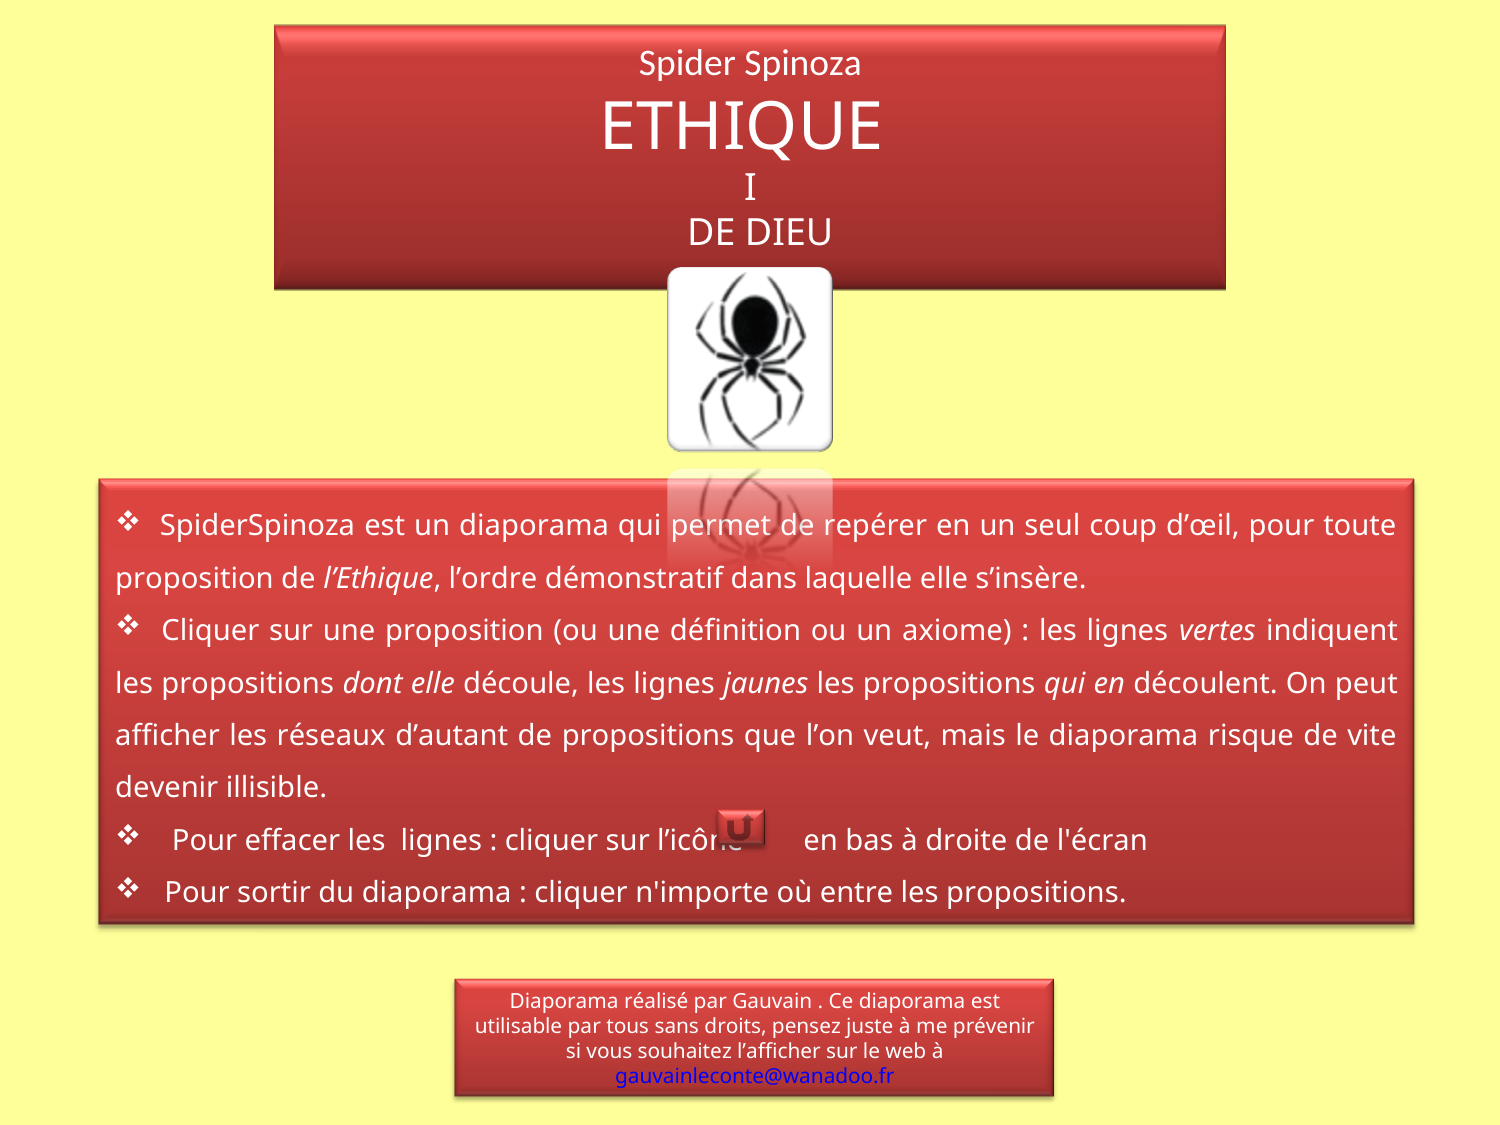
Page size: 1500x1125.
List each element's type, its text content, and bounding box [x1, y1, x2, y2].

text_box SpiderSpinoza est un diaporama qui permet de repérer en un seul coup d’œil, pour toute proposition de l’Ethique, l’ordre démonstratif dans laquelle elle s’insère. Cliquer sur une proposition (ou une définition ou un axiome) : les lignes vertes indiquent les propositions dont elle découle, les lignes jaunes les propositions qui en découlent. On peut afficher les réseaux d’autant de propositions que l’on veut, mais le diaporama risque de vite devenir illisible. Pour effacer les lignes : cliquer sur l’icône en bas à droite de l'écran Pour sortir du diaporama : cliquer n'importe où entre les propositions. [100, 481, 1413, 917]
text_box Diaporama réalisé par Gauvain . Ce diaporama est utilisable par tous sans droits, pensez juste à me prévenir si vous souhaitez l’afficher sur le web à gauvainleconte@wanadoo.fr [455, 980, 1054, 1100]
picture [446, 974, 1063, 1109]
text_box Spider Spinoza ETHIQUE I DE DIEU [275, 30, 1226, 261]
picture [88, 20, 1425, 939]
